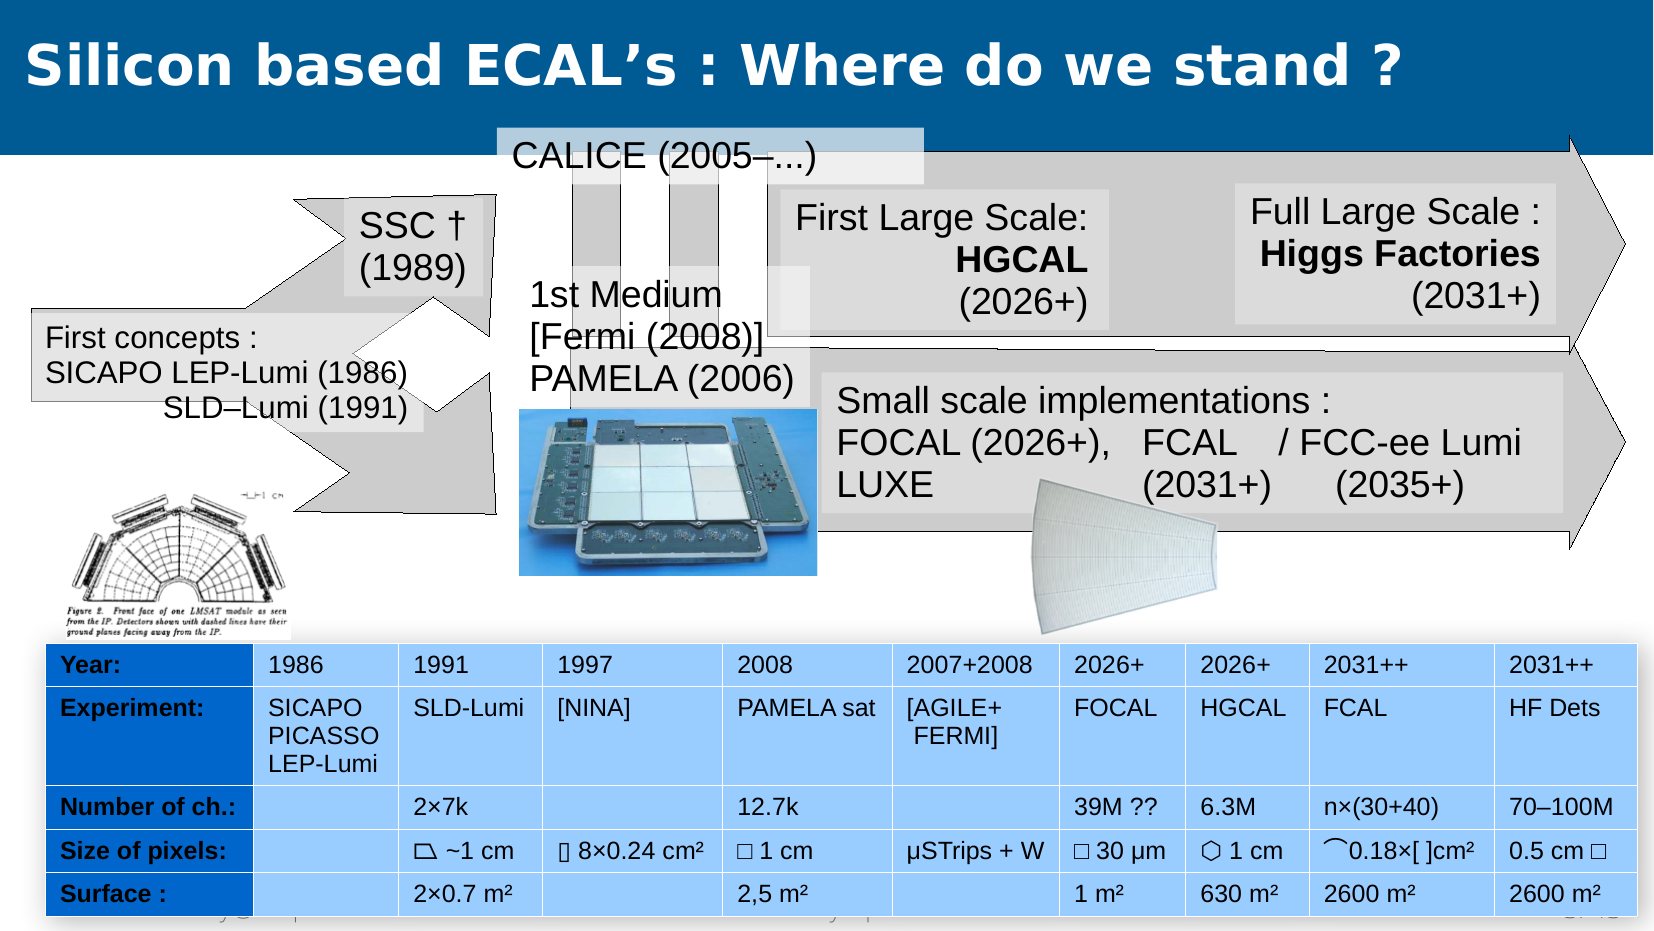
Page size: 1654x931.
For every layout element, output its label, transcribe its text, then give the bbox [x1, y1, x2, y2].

table_header 2026+ [1186, 644, 1309, 686]
text_box [292, 372, 497, 515]
title Silicon based ECAL’s : Where do we stand ? [24, 12, 1635, 120]
table_cell PAMELA sat [723, 687, 892, 785]
table_cell ▯ 8×0.24 cm² [543, 830, 722, 872]
table_cell □ 1 cm [723, 830, 892, 872]
table_cell 70–100M [1495, 786, 1637, 829]
table_cell μSTrips + W [893, 830, 1059, 872]
table_cell 39M ?? [1060, 786, 1185, 829]
text_box Small scale implementations : FOCAL (2026+), FCAL / FCC-ee Lumi LUXE (2031+) (2035+) [821, 372, 1564, 514]
table_cell [254, 786, 398, 829]
text_box Full Large Scale : Higgs Factories (2031+) [1235, 183, 1556, 325]
table_header 2031++ [1495, 644, 1637, 686]
text_box 1st Medium [Fermi (2008)] PAMELA (2006) [514, 266, 810, 407]
table_cell ⬡ 1 cm [1186, 830, 1309, 872]
text_box CALICE (2005–...) [496, 127, 924, 185]
table_cell HF Dets [1495, 687, 1637, 785]
table_cell FCAL [1310, 687, 1494, 785]
table_header 1986 [254, 644, 398, 686]
table_cell 2×7k [399, 786, 542, 829]
table_cell HGCAL [1186, 687, 1309, 785]
table_cell 630 m² [1186, 873, 1309, 916]
table_cell 12.7k [723, 786, 892, 829]
table_cell Experiment: [46, 687, 253, 785]
table_cell [893, 873, 1059, 916]
text_box [572, 185, 621, 266]
table_cell Surface : [46, 873, 253, 916]
table_cell 2600 m² [1495, 873, 1637, 916]
table_cell [NINA] [543, 687, 722, 785]
table_cell FOCAL [1060, 687, 1185, 785]
text_box First concepts : SICAPO LEP-Lumi (1986) SLD–Lumi (1991) [30, 313, 424, 433]
table_header 1997 [543, 644, 722, 686]
text_box [31, 194, 497, 337]
table_cell 1 m² [1060, 873, 1185, 916]
table_cell 2,5 m² [723, 873, 892, 916]
table_cell SLD-Lumi [399, 687, 542, 785]
table_header 2007+2008 [893, 644, 1059, 686]
table_cell n×(30+40) [1310, 786, 1494, 829]
text_box [669, 185, 719, 266]
text_box [293, 198, 344, 237]
text_box First Large Scale: HGCAL (2026+) [780, 189, 1109, 331]
text_box SSC † (1989) [344, 197, 484, 297]
table_cell 6.3M [1186, 786, 1309, 829]
table_cell [AGILE+ FERMI] [893, 687, 1059, 785]
table_cell Number of ch.: [46, 786, 253, 829]
table_header 1991 [399, 644, 542, 686]
picture [519, 409, 818, 576]
text_box [570, 135, 1626, 550]
table_cell [893, 786, 1059, 829]
table_cell 2600 m² [1310, 873, 1494, 916]
table_cell [543, 873, 722, 916]
table_cell SICAPO PICASSO LEP-Lumi [254, 687, 398, 785]
table_header 2031++ [1310, 644, 1494, 686]
table_cell Size of pixels: [46, 830, 253, 872]
table_header 2026+ [1060, 644, 1185, 686]
table_header Year: [46, 644, 253, 686]
table_cell 0.5 cm □ [1495, 830, 1637, 872]
table_cell [254, 830, 398, 872]
table_cell [254, 873, 398, 916]
table_cell ⏢ ~1 cm [399, 830, 542, 872]
table_cell ⌒0.18×[ ]cm² [1310, 830, 1494, 872]
table_header 2008 [723, 644, 892, 686]
picture [66, 483, 291, 641]
table_cell □ 30 μm [1060, 830, 1185, 872]
picture [1023, 472, 1229, 643]
table_cell 2×0.7 m² [399, 873, 542, 916]
table_cell [543, 786, 722, 829]
